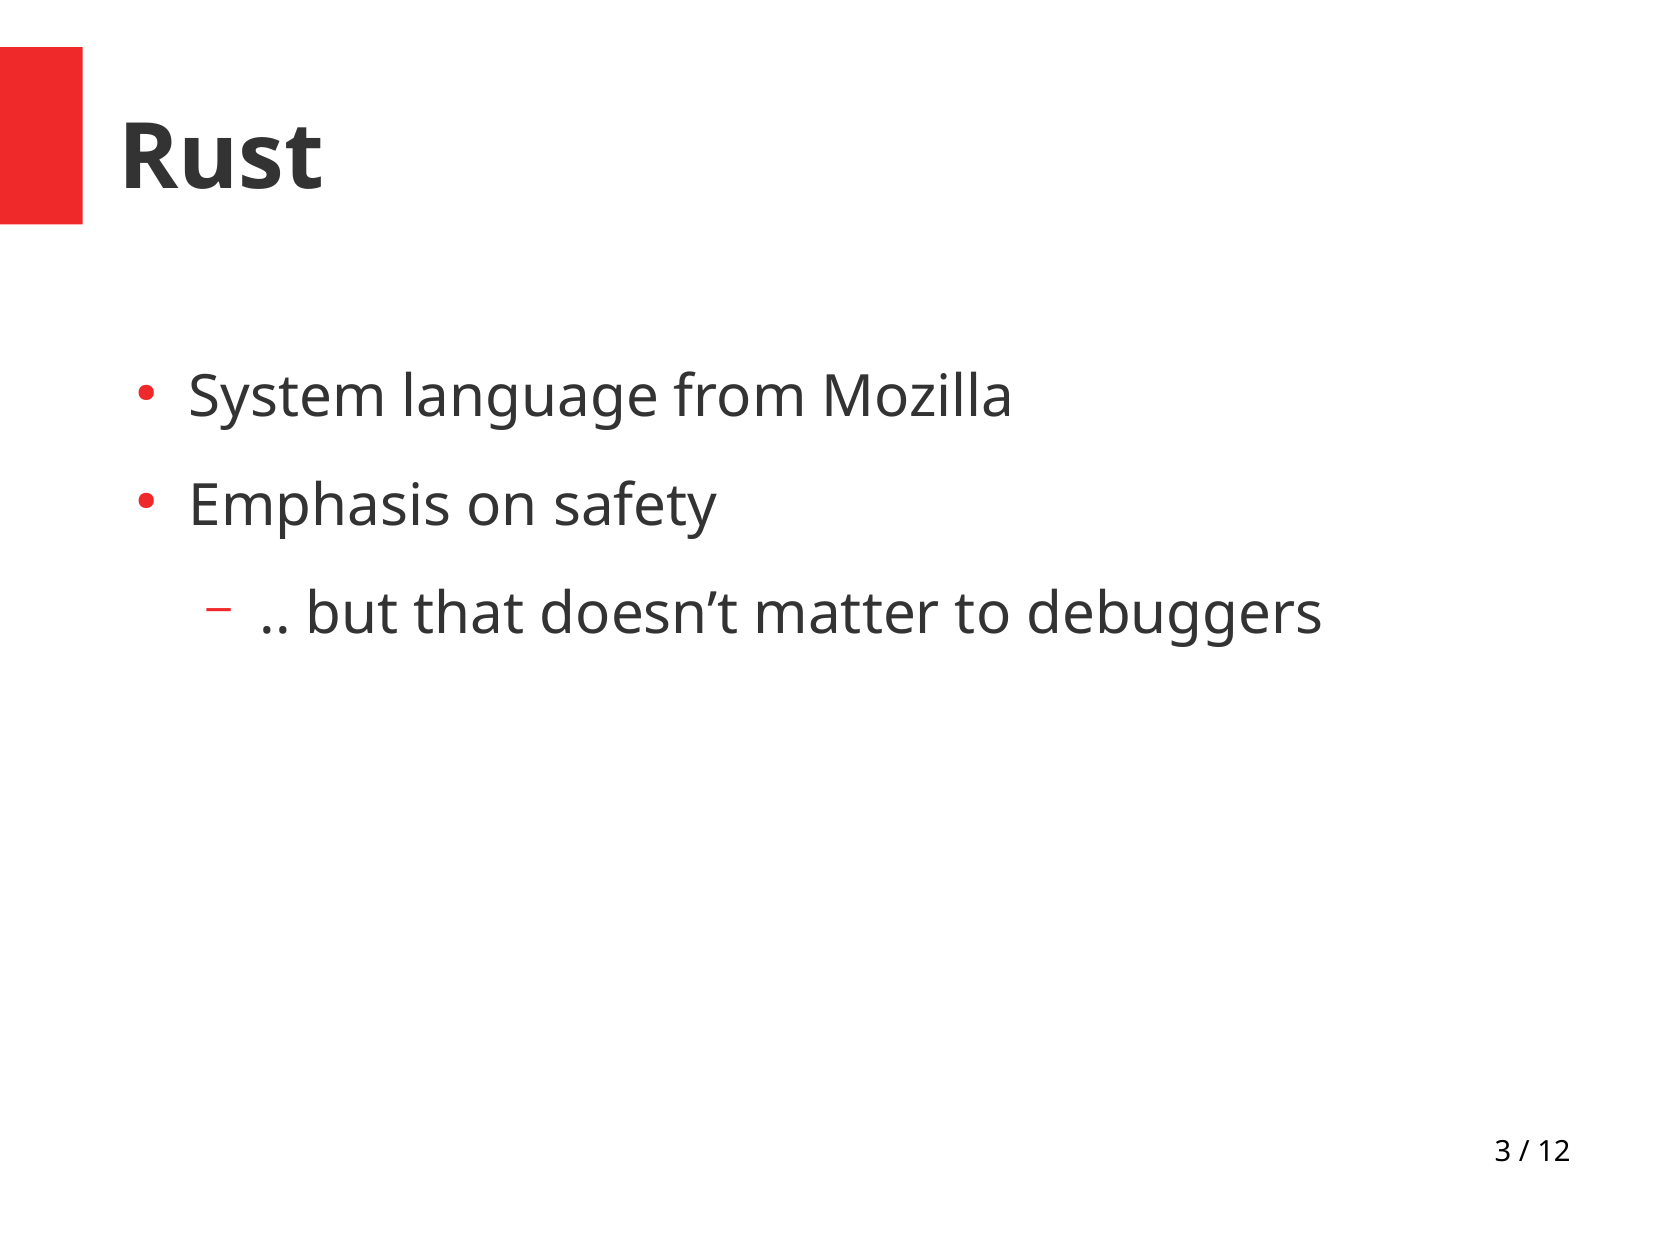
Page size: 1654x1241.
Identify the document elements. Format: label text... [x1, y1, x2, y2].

title Rust [118, 49, 1571, 257]
list System language from Mozilla Emphasis on safety .. but that doesn’t matter to debuggers [118, 354, 1536, 1074]
